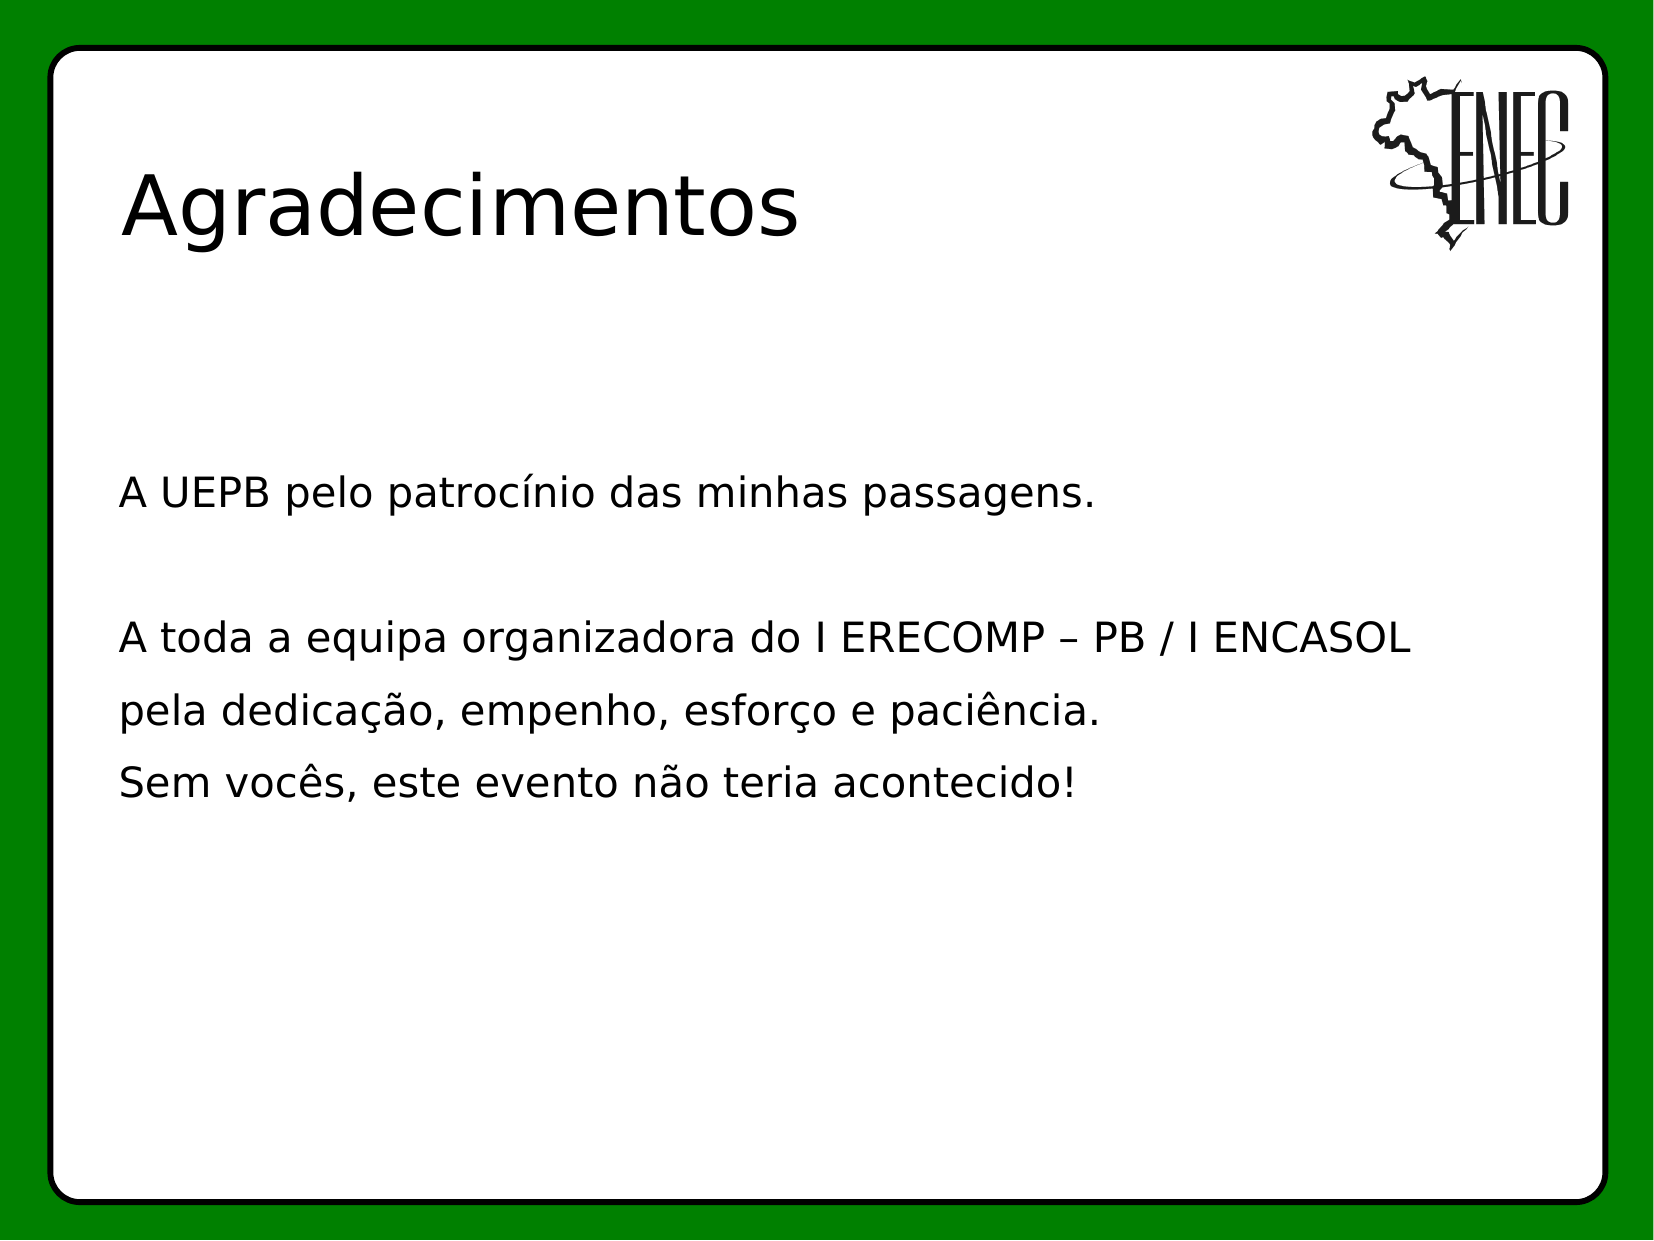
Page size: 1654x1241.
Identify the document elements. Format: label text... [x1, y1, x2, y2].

title Agradecimentos [121, 102, 1534, 311]
picture [1367, 71, 1574, 273]
list A UEPB pelo patrocínio das minhas passagens. A toda a equipa organizadora do I ERECOMP – PB / I ENCASOL pela dedicação, empenho, esforço e paciência. Sem vocês, este evento não teria acontecido! [118, 444, 1531, 1004]
